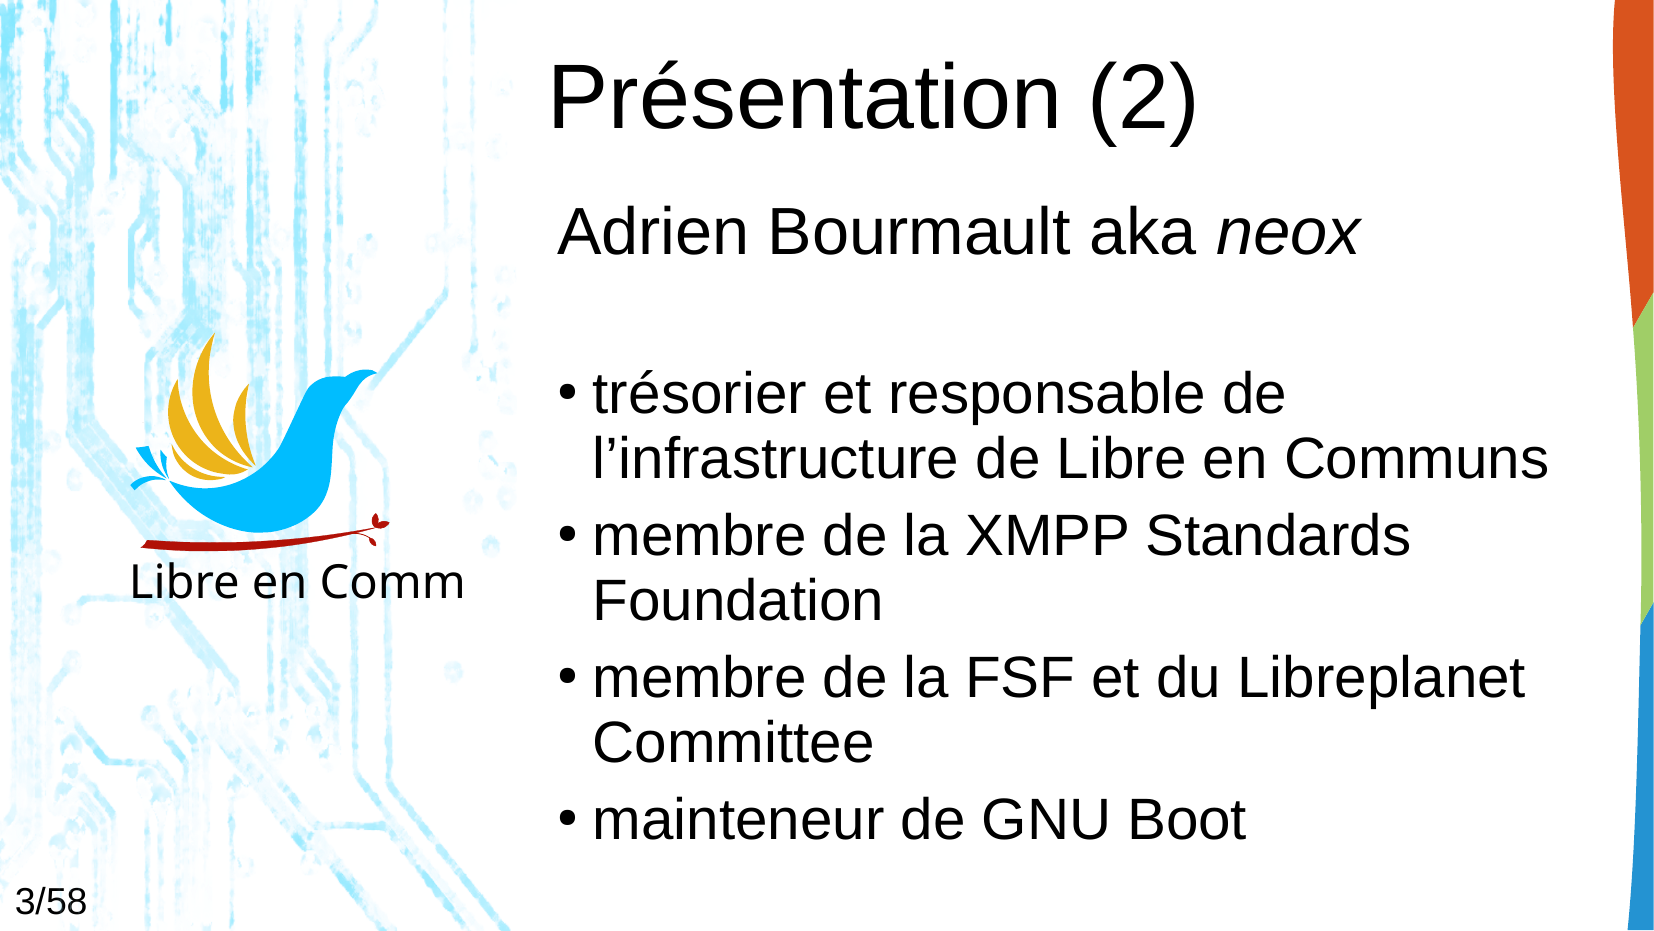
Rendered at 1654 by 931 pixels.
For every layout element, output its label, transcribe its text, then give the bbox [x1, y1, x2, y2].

picture [0, 0, 517, 931]
title Présentation (2) [118, 19, 1630, 175]
subtitle Adrien Bourmault aka neox trésorier et responsable de l’infrastructure de Libre en Communs membre de la XMPP Standards Foundation membre de la FSF et du Libreplanet Committee mainteneur de GNU Boot [521, 193, 1625, 852]
